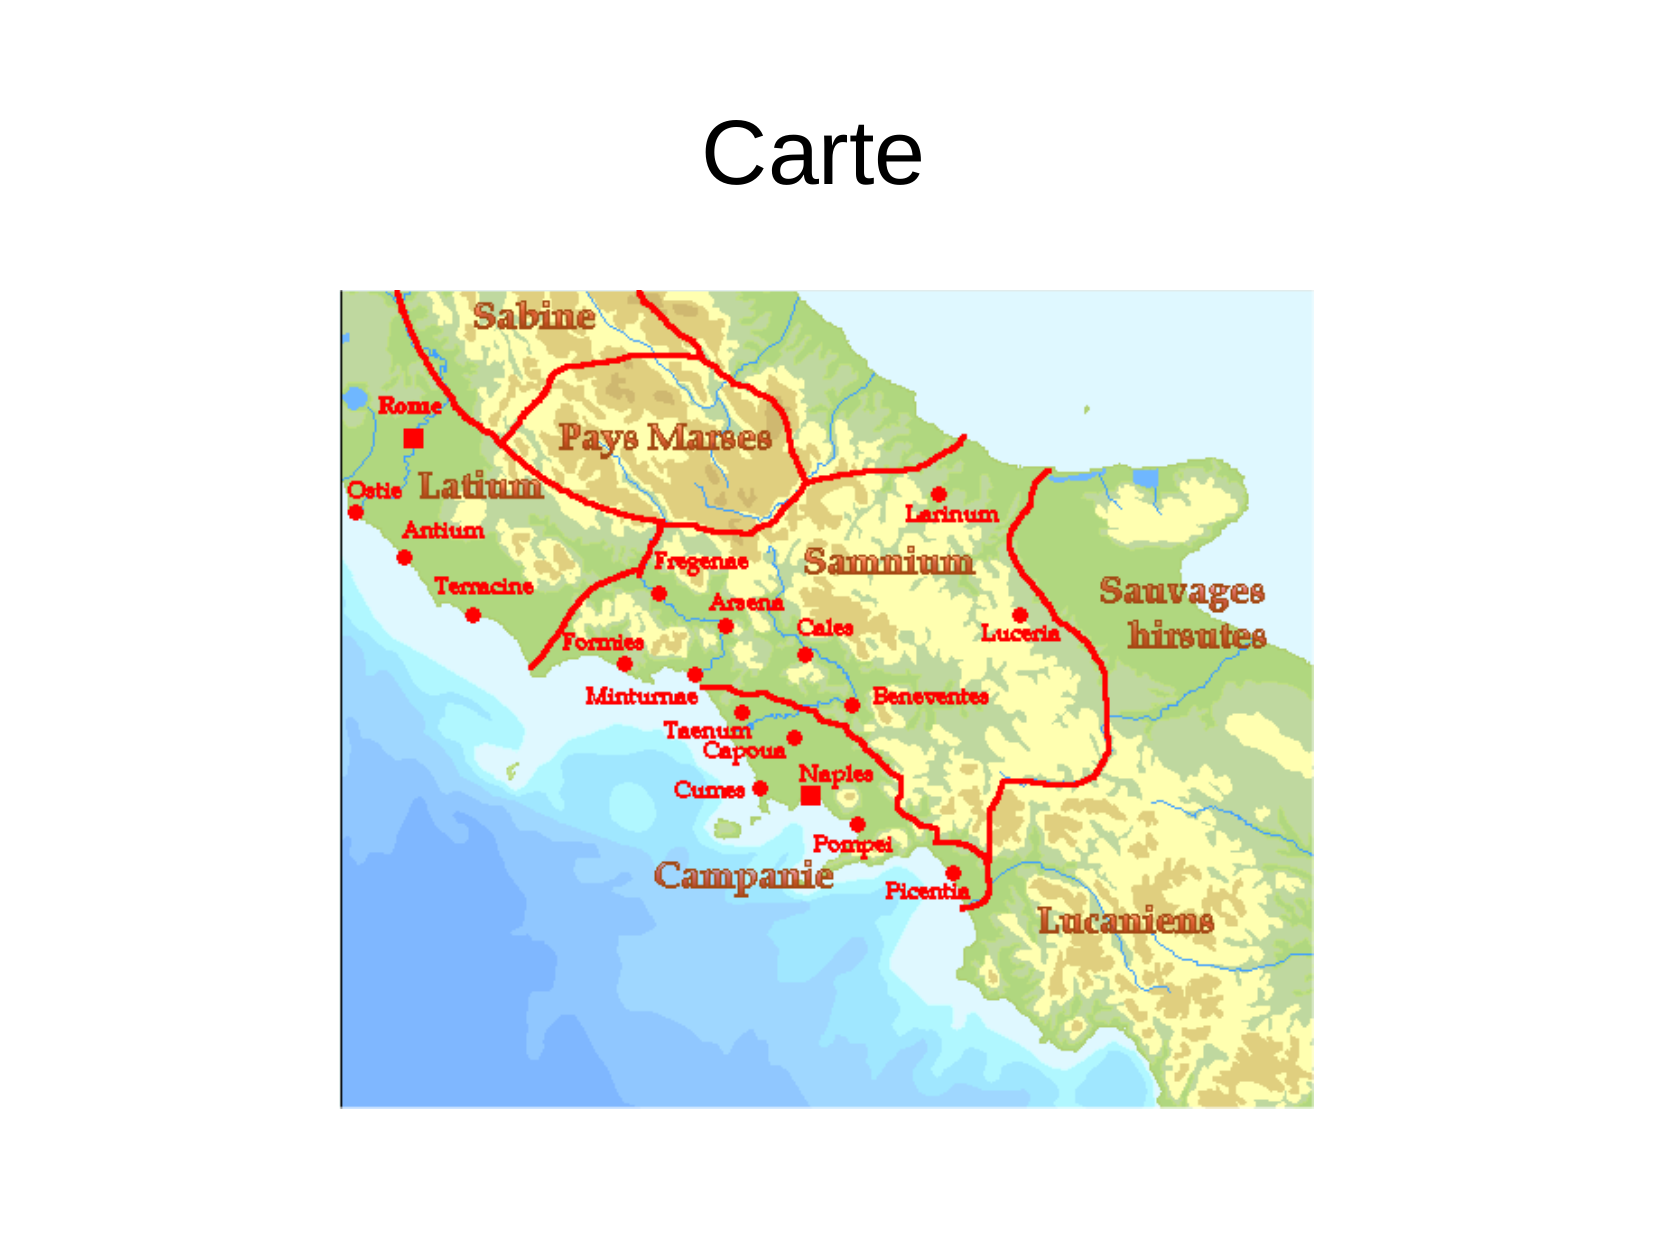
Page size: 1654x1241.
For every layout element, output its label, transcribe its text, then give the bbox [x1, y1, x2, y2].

title Carte [82, 49, 1571, 257]
picture [339, 290, 1314, 1109]
